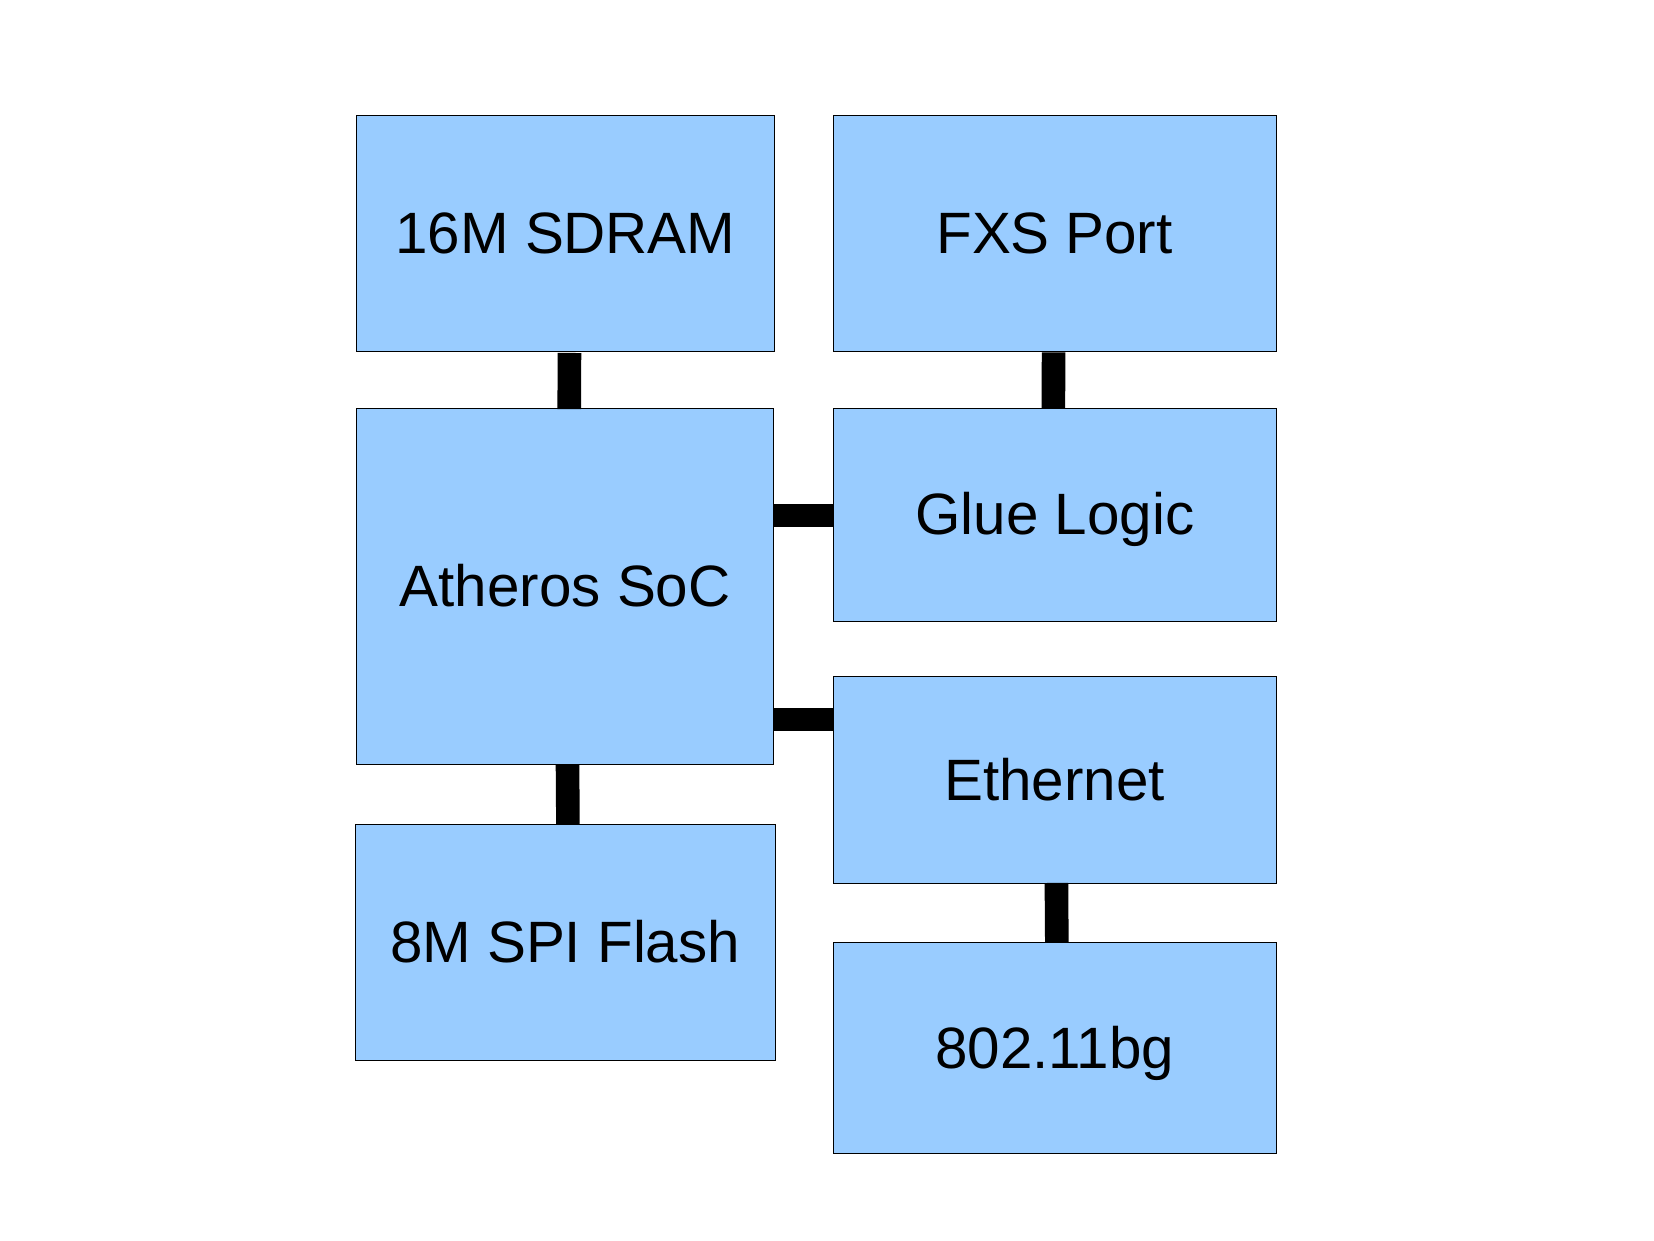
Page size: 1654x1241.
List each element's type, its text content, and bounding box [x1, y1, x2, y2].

text_box 802.11bg [833, 942, 1277, 1154]
text_box Atheros SoC [356, 408, 774, 765]
text_box FXS Port [833, 115, 1277, 352]
text_box 8M SPI Flash [355, 824, 776, 1061]
text_box Ethernet [833, 676, 1277, 884]
text_box 16M SDRAM [356, 115, 775, 352]
text_box Glue Logic [833, 408, 1277, 622]
